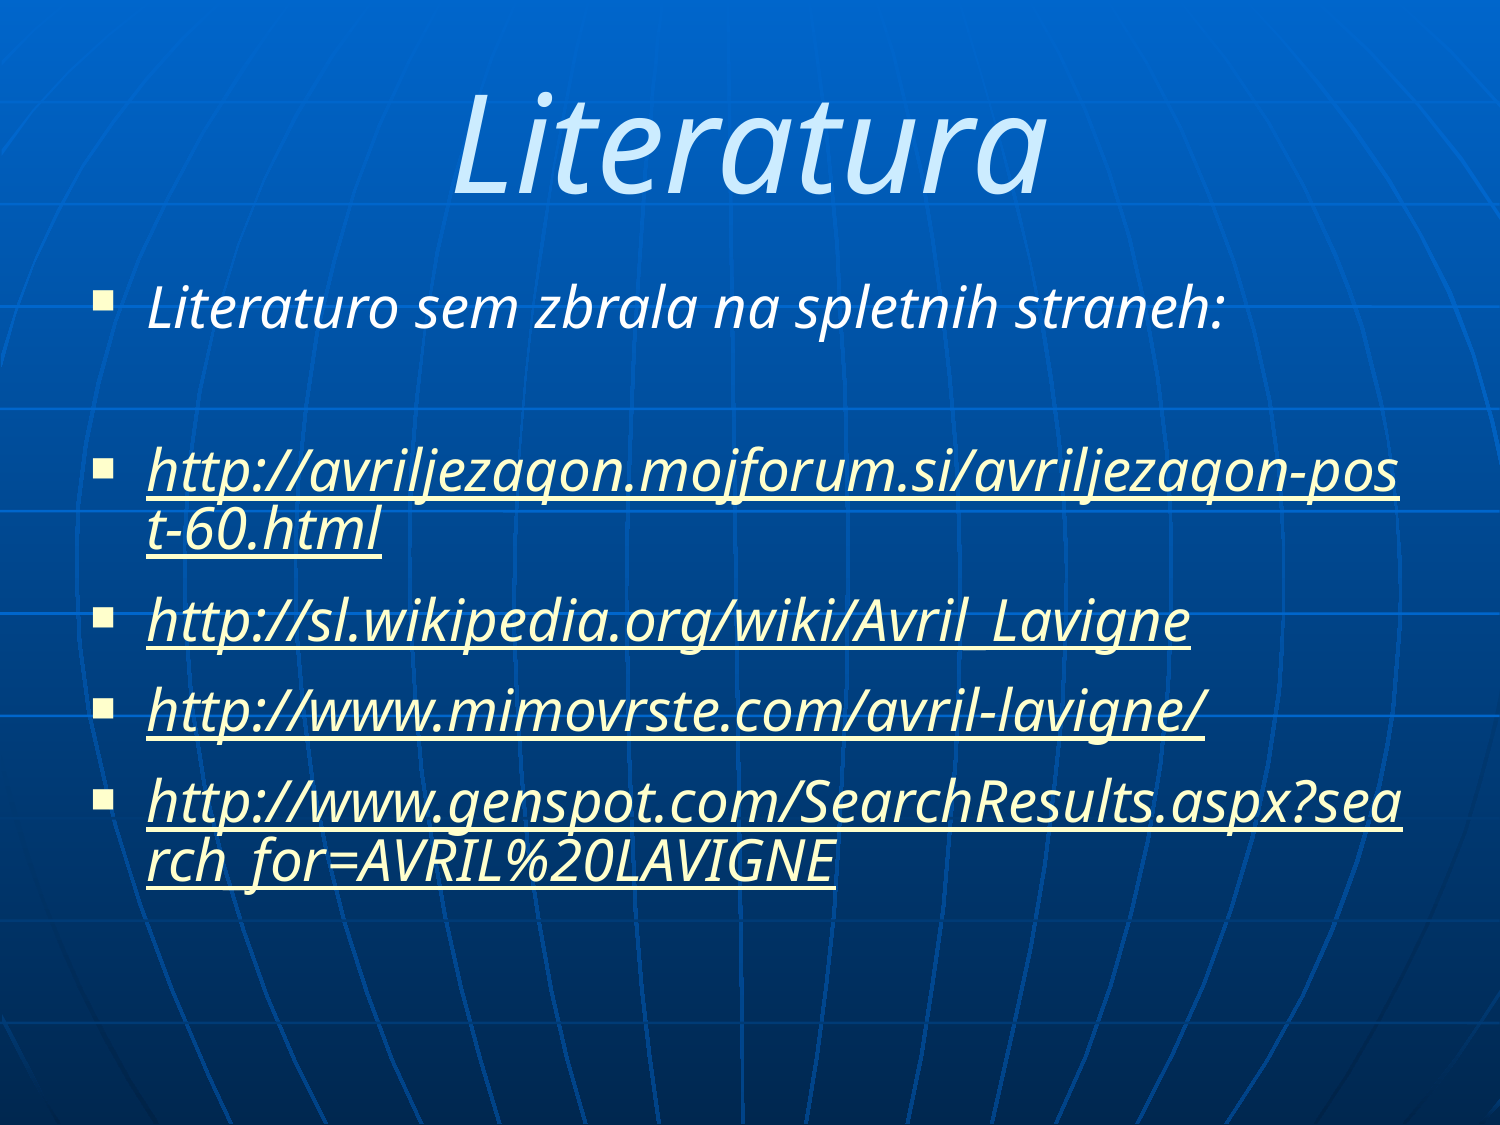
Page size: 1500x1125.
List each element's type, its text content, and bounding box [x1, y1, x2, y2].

list Literaturo sem zbrala na spletnih straneh: http://avriljezaqon.mojforum.si/avriljezaqon-post-60.html http://sl.wikipedia.org/wiki/Avril_Lavigne http://www.mimovrste.com/avril-lavigne/ http://www.genspot.com/SearchResults.aspx?search_for=AVRIL%20LAVIGNE [75, 262, 1425, 1006]
title Literatura [75, 45, 1425, 233]
